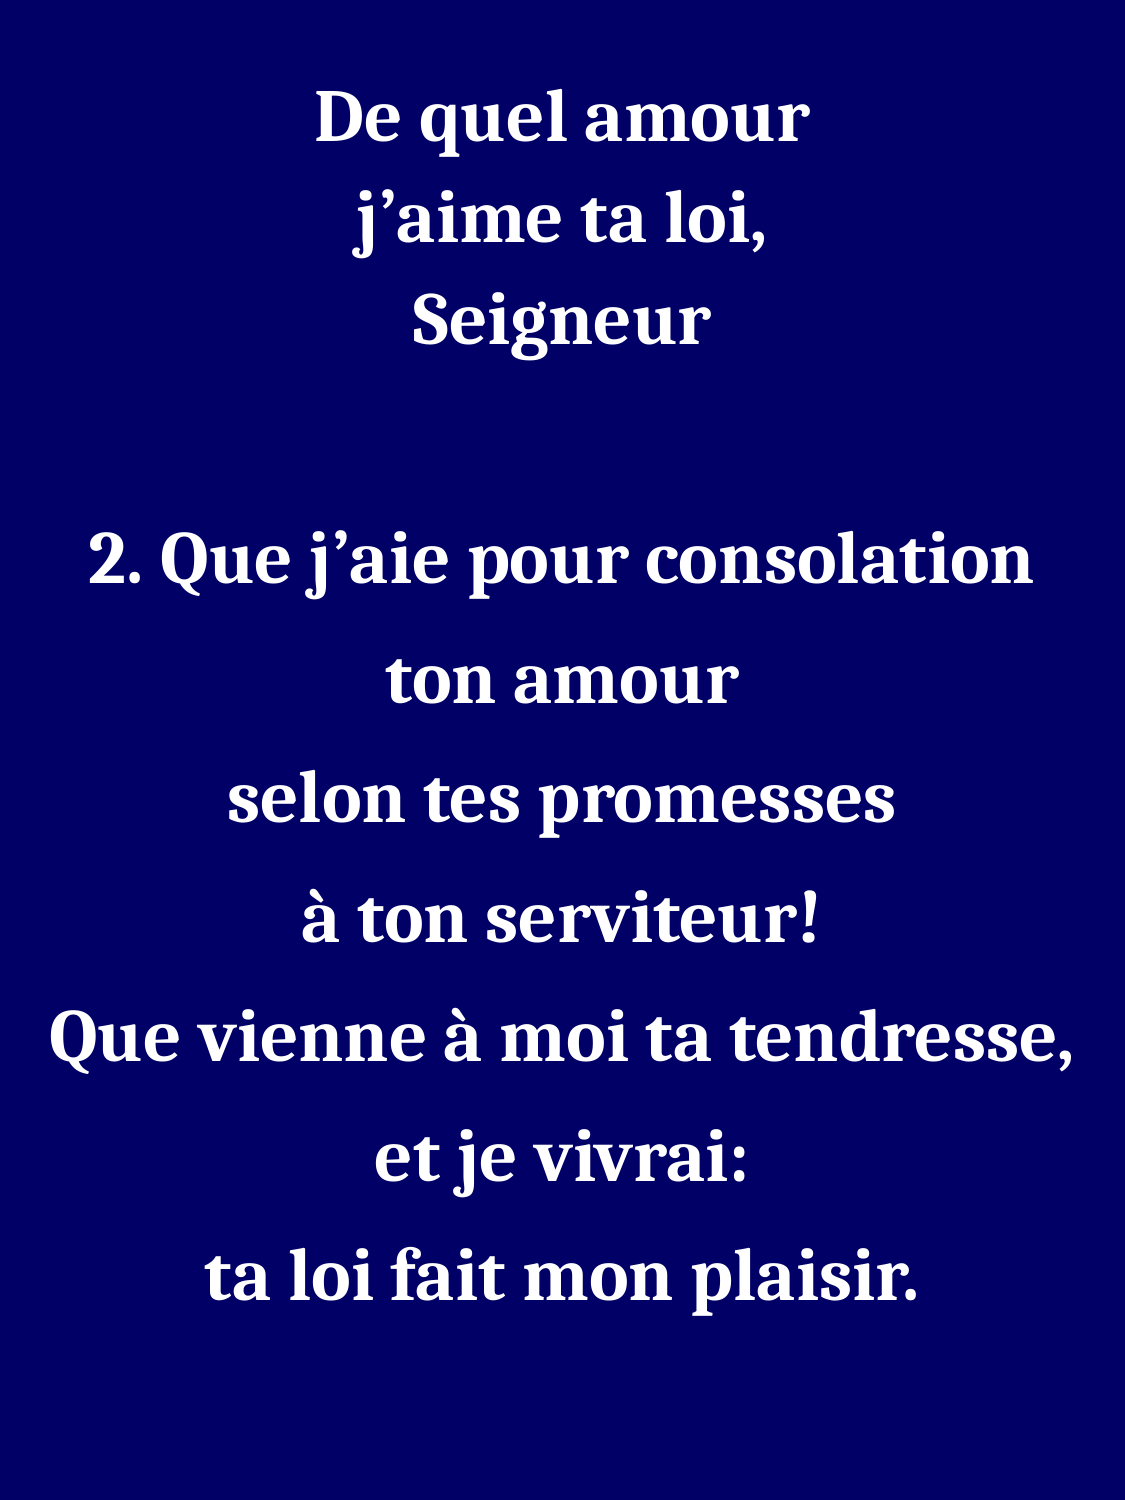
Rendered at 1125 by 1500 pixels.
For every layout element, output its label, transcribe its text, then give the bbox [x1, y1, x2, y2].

text_box De quel amour j’aime ta loi, Seigneur 2. Que j’aie pour consolation ton amour selon tes promesses à ton serviteur! Que vienne à moi ta tendresse, et je vivrai: ta loi fait mon plaisir. [0, 58, 1125, 1477]
